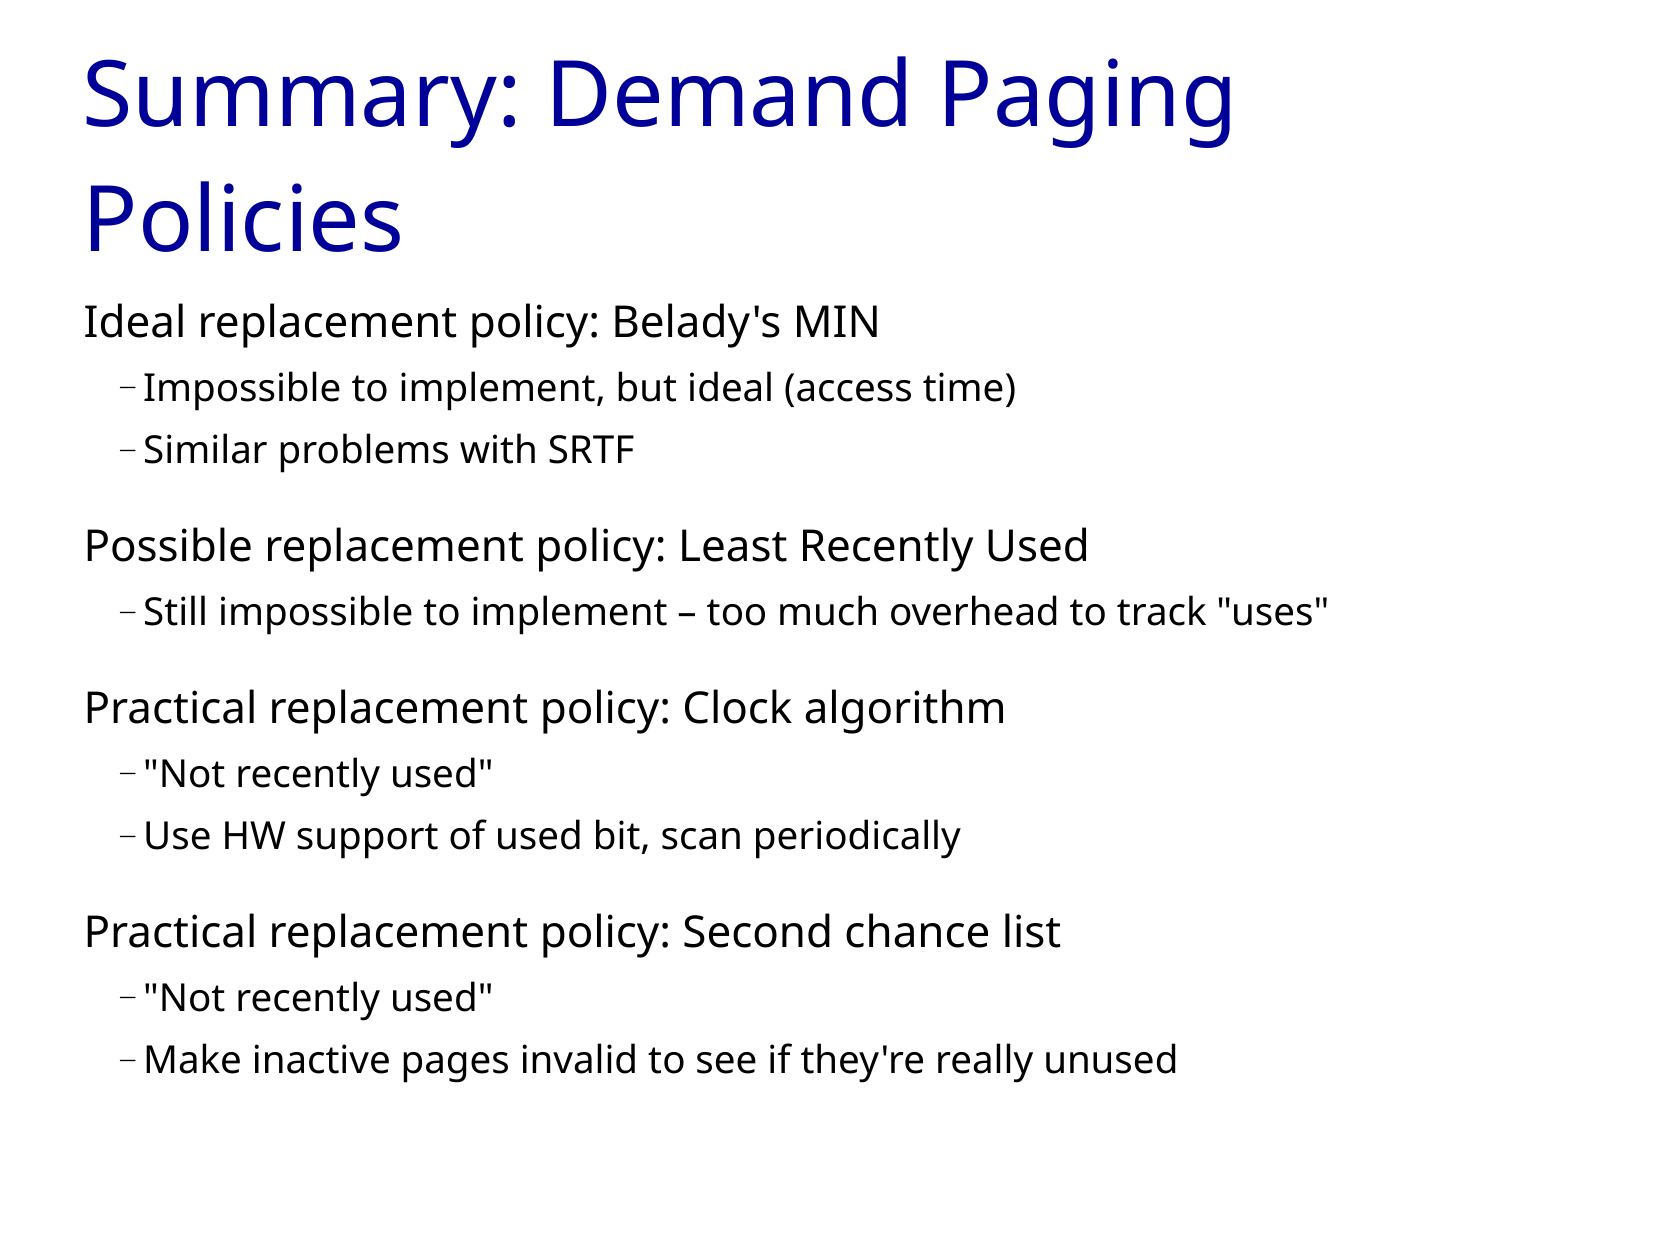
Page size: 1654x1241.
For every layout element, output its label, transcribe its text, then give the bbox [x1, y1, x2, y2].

title Summary: Demand Paging Policies [82, 49, 1571, 257]
list Ideal replacement policy: Belady's MIN Impossible to implement, but ideal (access time) Similar problems with SRTF Possible replacement policy: Least Recently Used Still impossible to implement – too much overhead to track "uses" Practical replacement policy: Clock algorithm "Not recently used" Use HW support of used bit, scan periodically Practical replacement policy: Second chance list "Not recently used" Make inactive pages invalid to see if they're really unused [60, 290, 1571, 1096]
